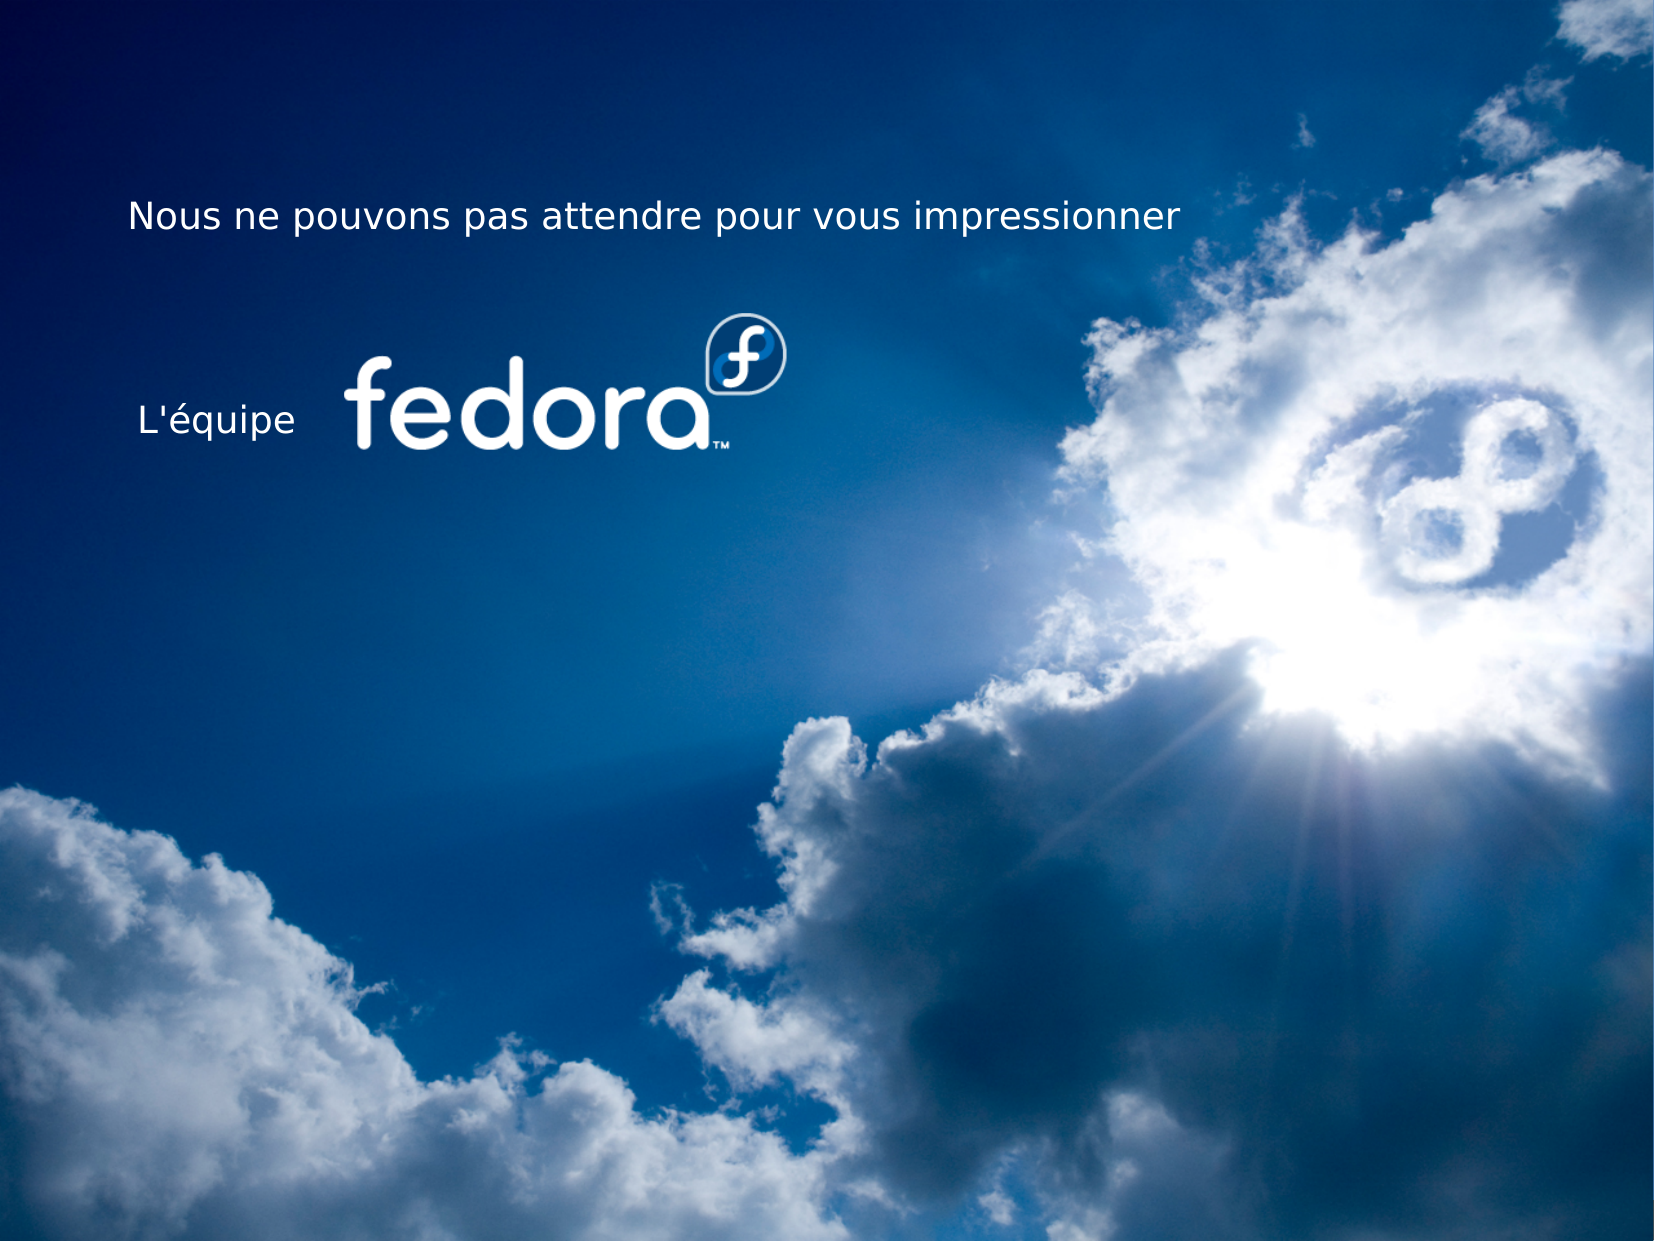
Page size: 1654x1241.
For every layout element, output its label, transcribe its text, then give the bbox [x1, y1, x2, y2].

text_box Nous ne pouvons pas attendre pour vous impressionner [112, 187, 1186, 246]
picture [0, 0, 1654, 1241]
text_box L'équipe [122, 391, 308, 451]
